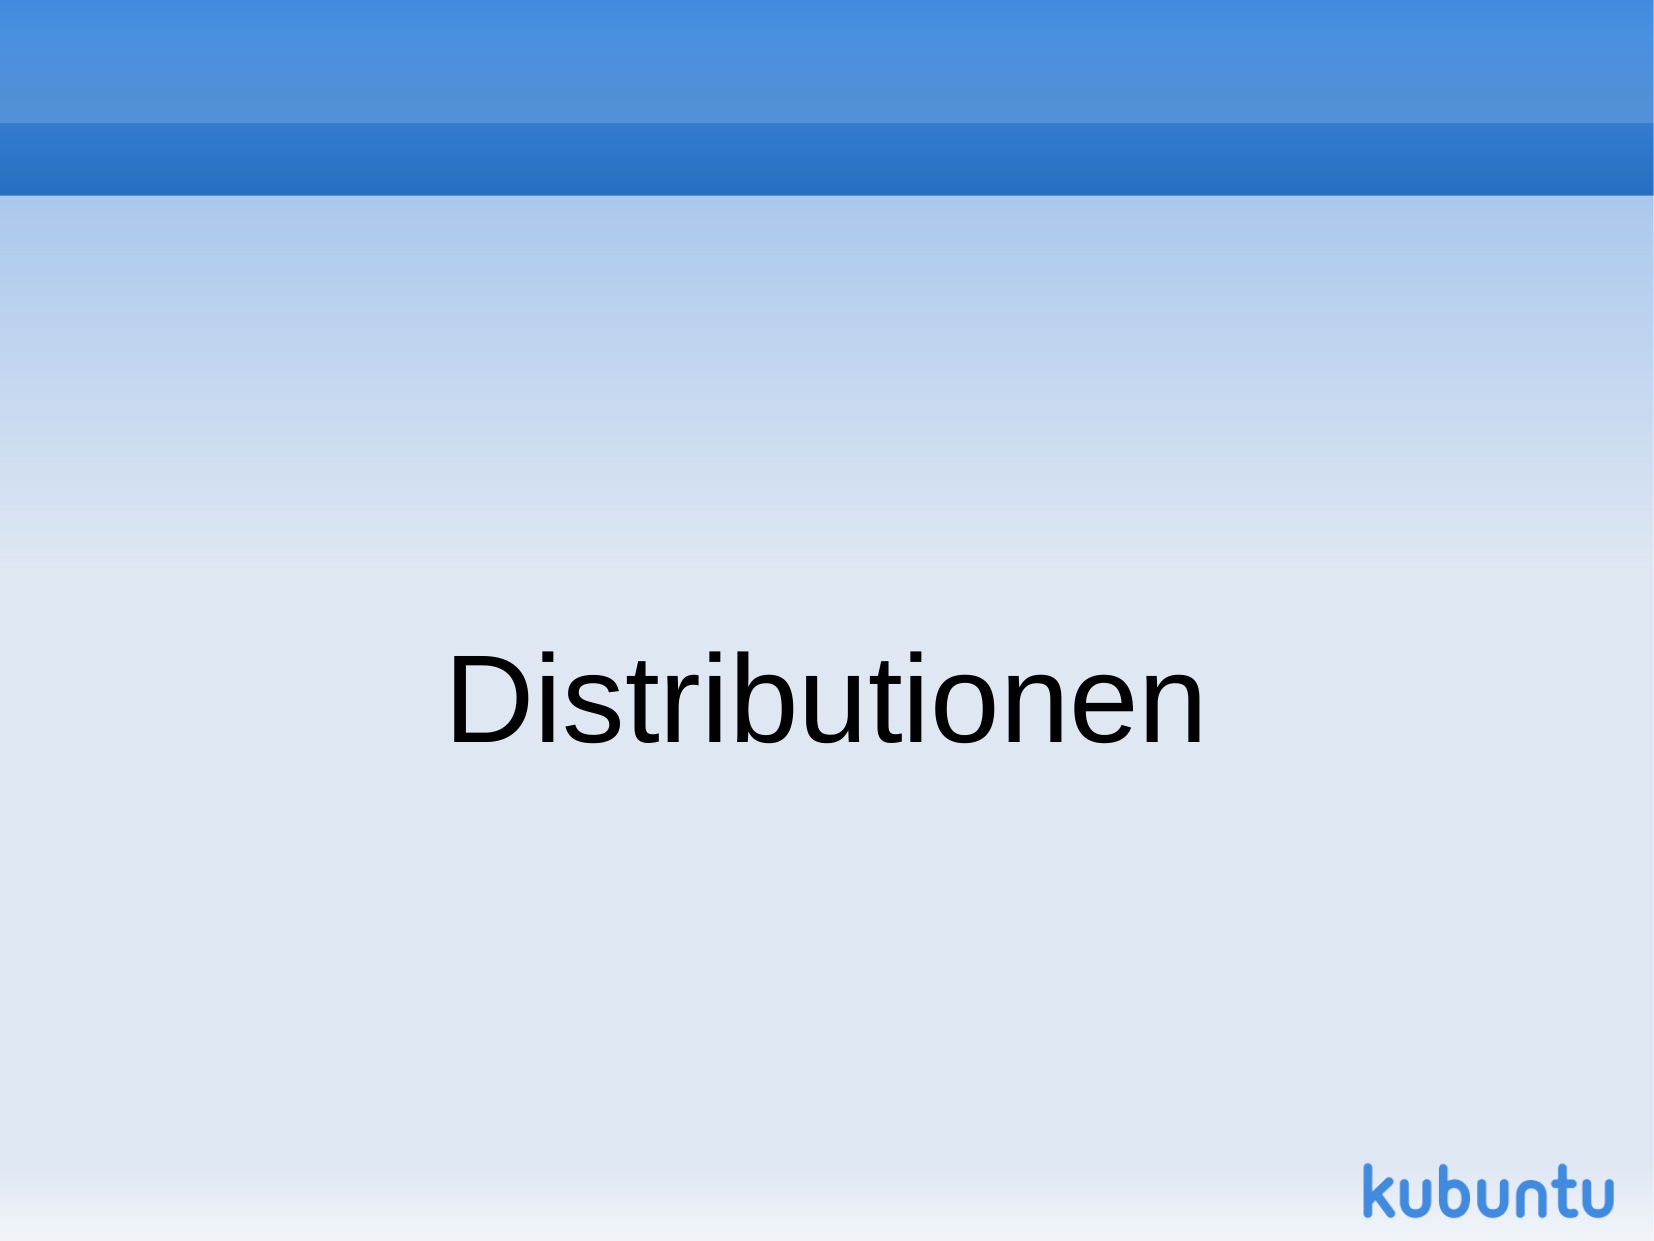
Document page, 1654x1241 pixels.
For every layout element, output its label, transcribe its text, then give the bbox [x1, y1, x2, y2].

picture [0, 0, 1654, 1241]
subtitle Distributionen [82, 290, 1571, 1109]
